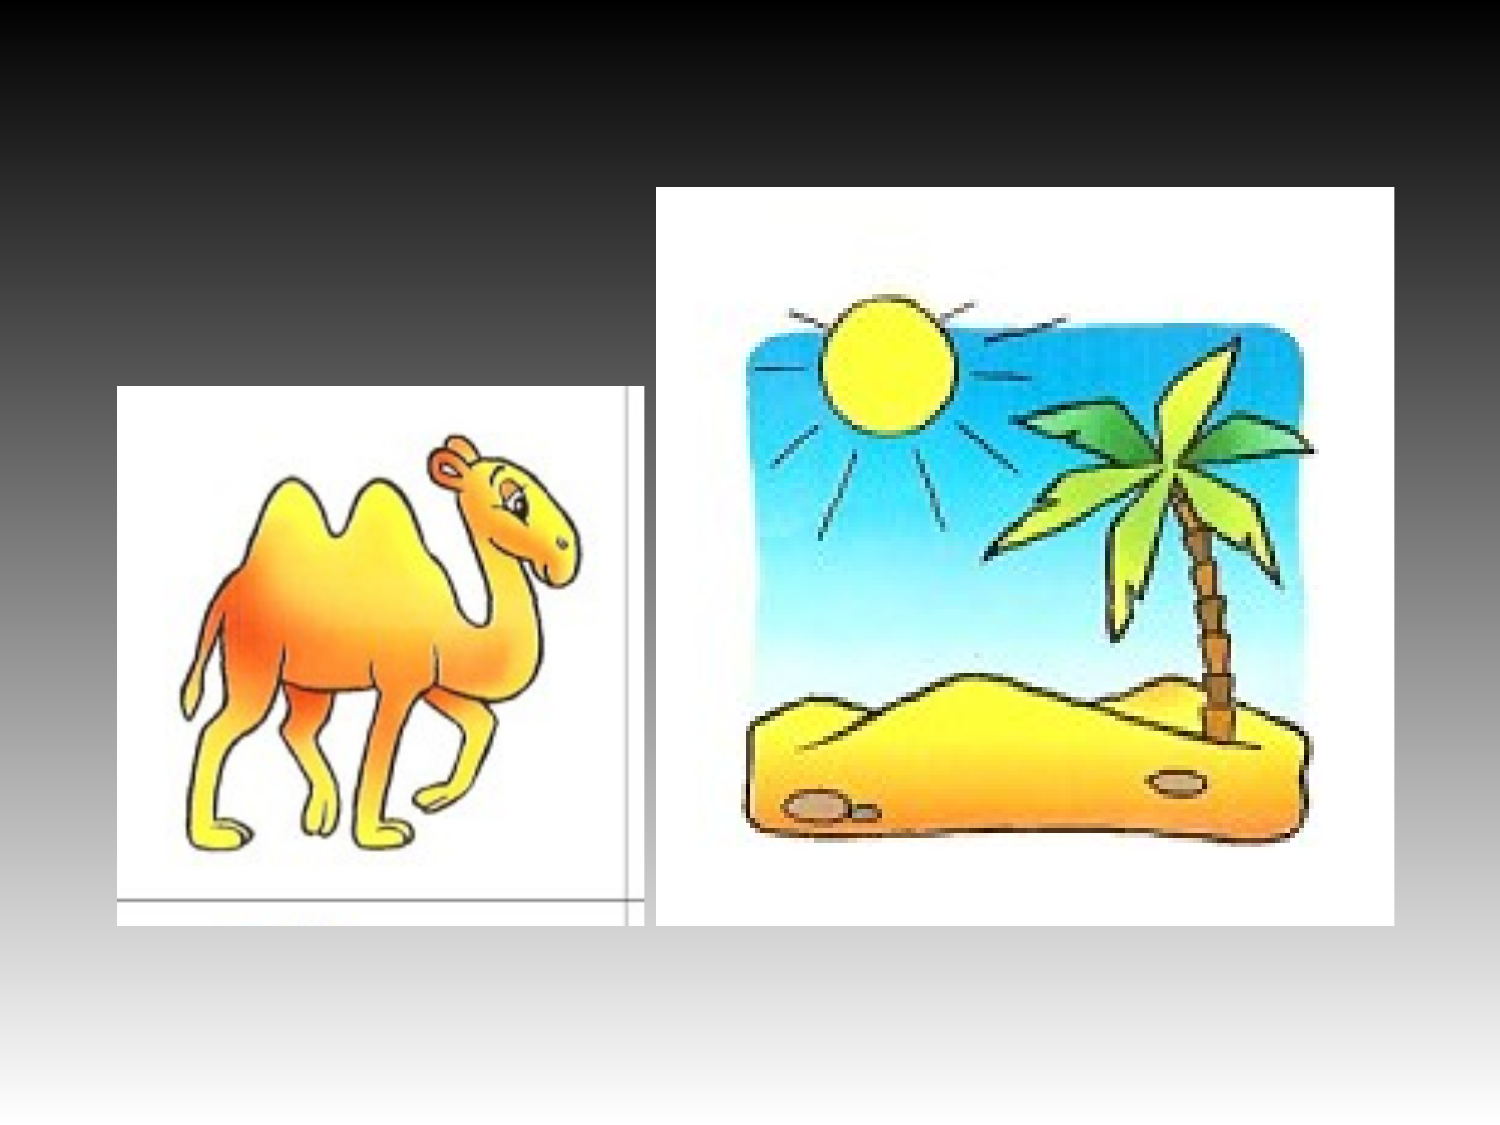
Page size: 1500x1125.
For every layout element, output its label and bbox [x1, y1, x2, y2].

picture [656, 187, 1395, 926]
picture [117, 386, 645, 926]
